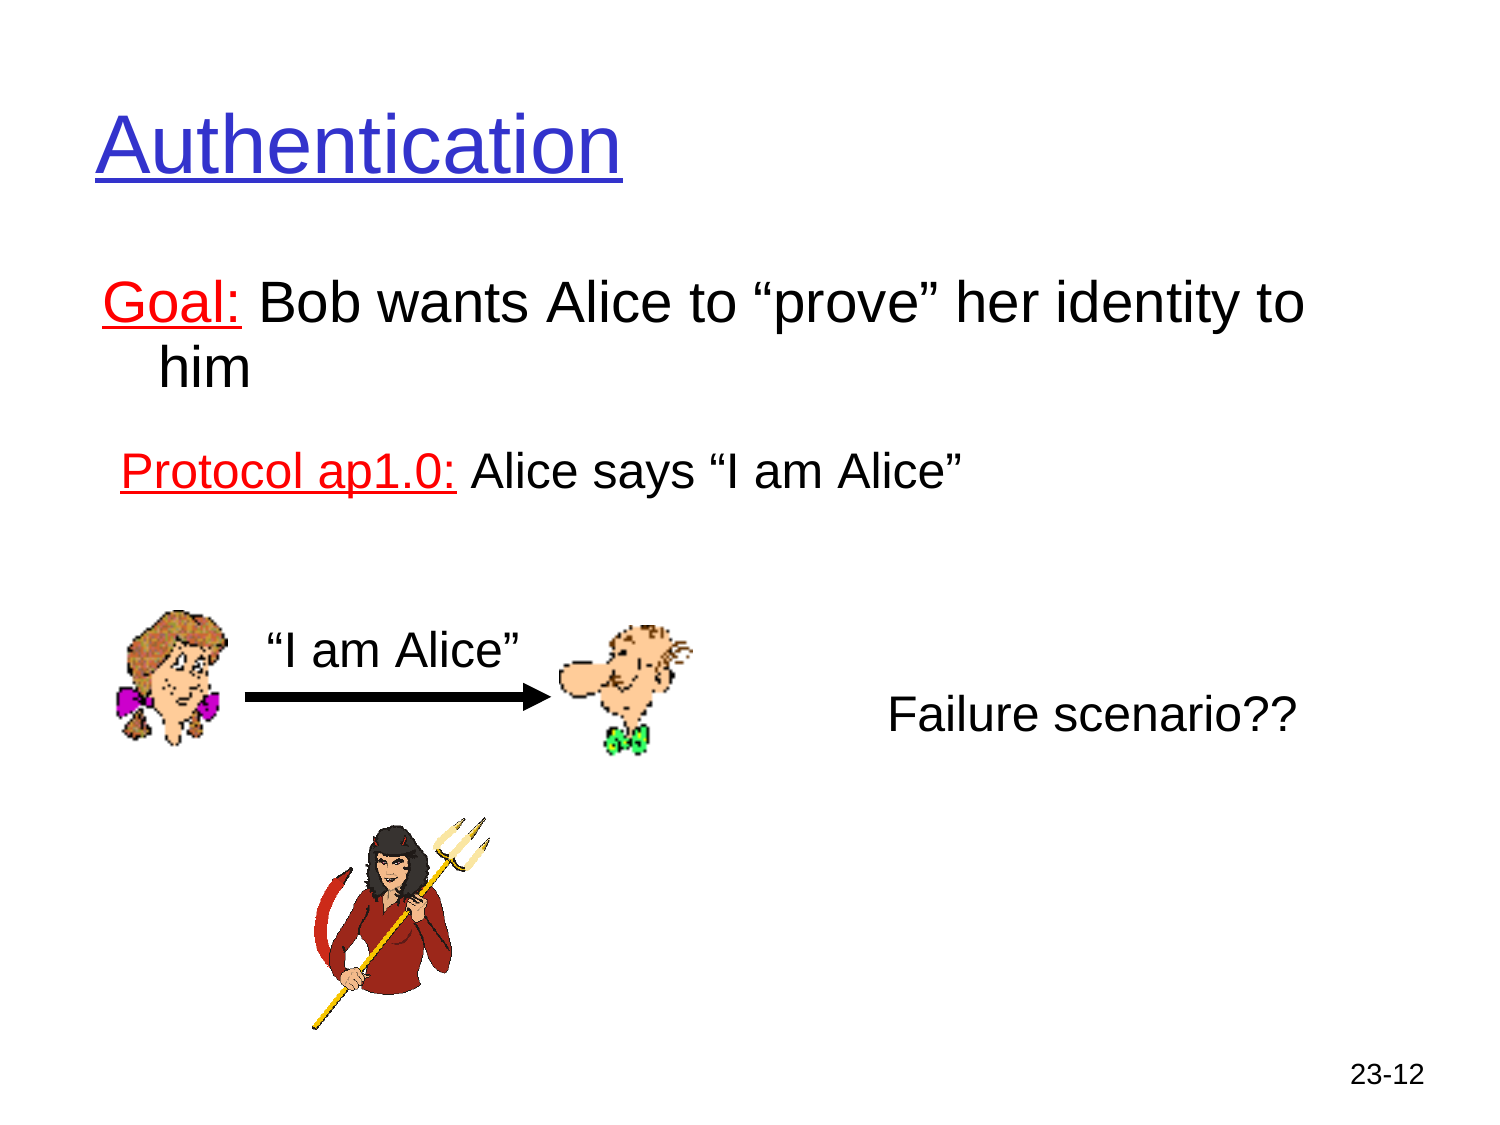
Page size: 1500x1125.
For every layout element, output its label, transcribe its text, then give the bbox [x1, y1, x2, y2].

text_box Protocol ap1.0: Alice says “I am Alice” [105, 435, 978, 507]
picture [112, 610, 228, 752]
list Goal: Bob wants Alice to “prove” her identity to him [87, 262, 1363, 422]
text_box Failure scenario?? [872, 678, 1313, 750]
picture [312, 817, 490, 1030]
title Authentication [80, 51, 1356, 239]
picture [559, 625, 693, 762]
text_box “I am Alice” [251, 615, 535, 687]
